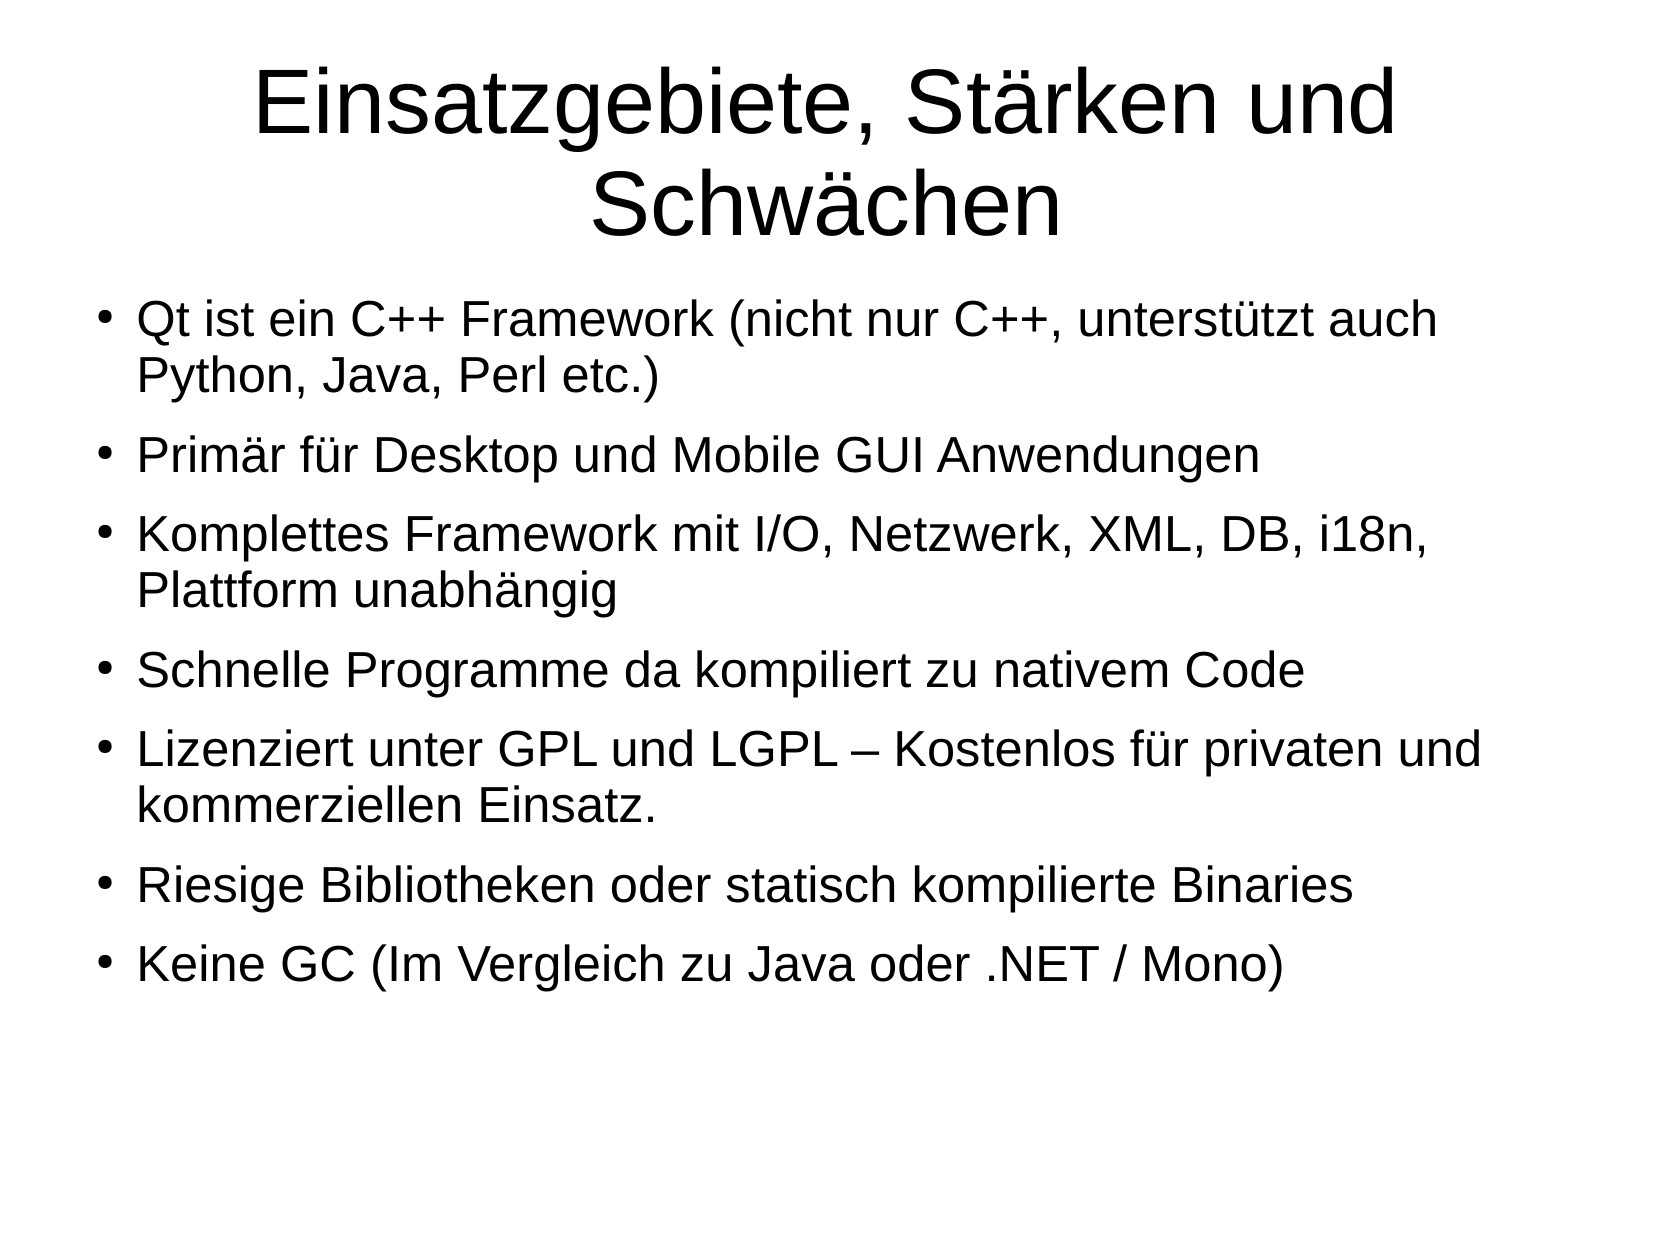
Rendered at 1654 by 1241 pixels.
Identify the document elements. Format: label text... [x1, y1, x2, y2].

list Qt ist ein C++ Framework (nicht nur C++, unterstützt auch Python, Java, Perl etc.) Primär für Desktop und Mobile GUI Anwendungen Komplettes Framework mit I/O, Netzwerk, XML, DB, i18n, Plattform unabhängig Schnelle Programme da kompiliert zu nativem Code Lizenziert unter GPL und LGPL – Kostenlos für privaten und kommerziellen Einsatz. Riesige Bibliotheken oder statisch kompilierte Binaries Keine GC (Im Vergleich zu Java oder .NET / Mono) [82, 290, 1538, 1010]
title Einsatzgebiete, Stärken und Schwächen [82, 49, 1571, 257]
